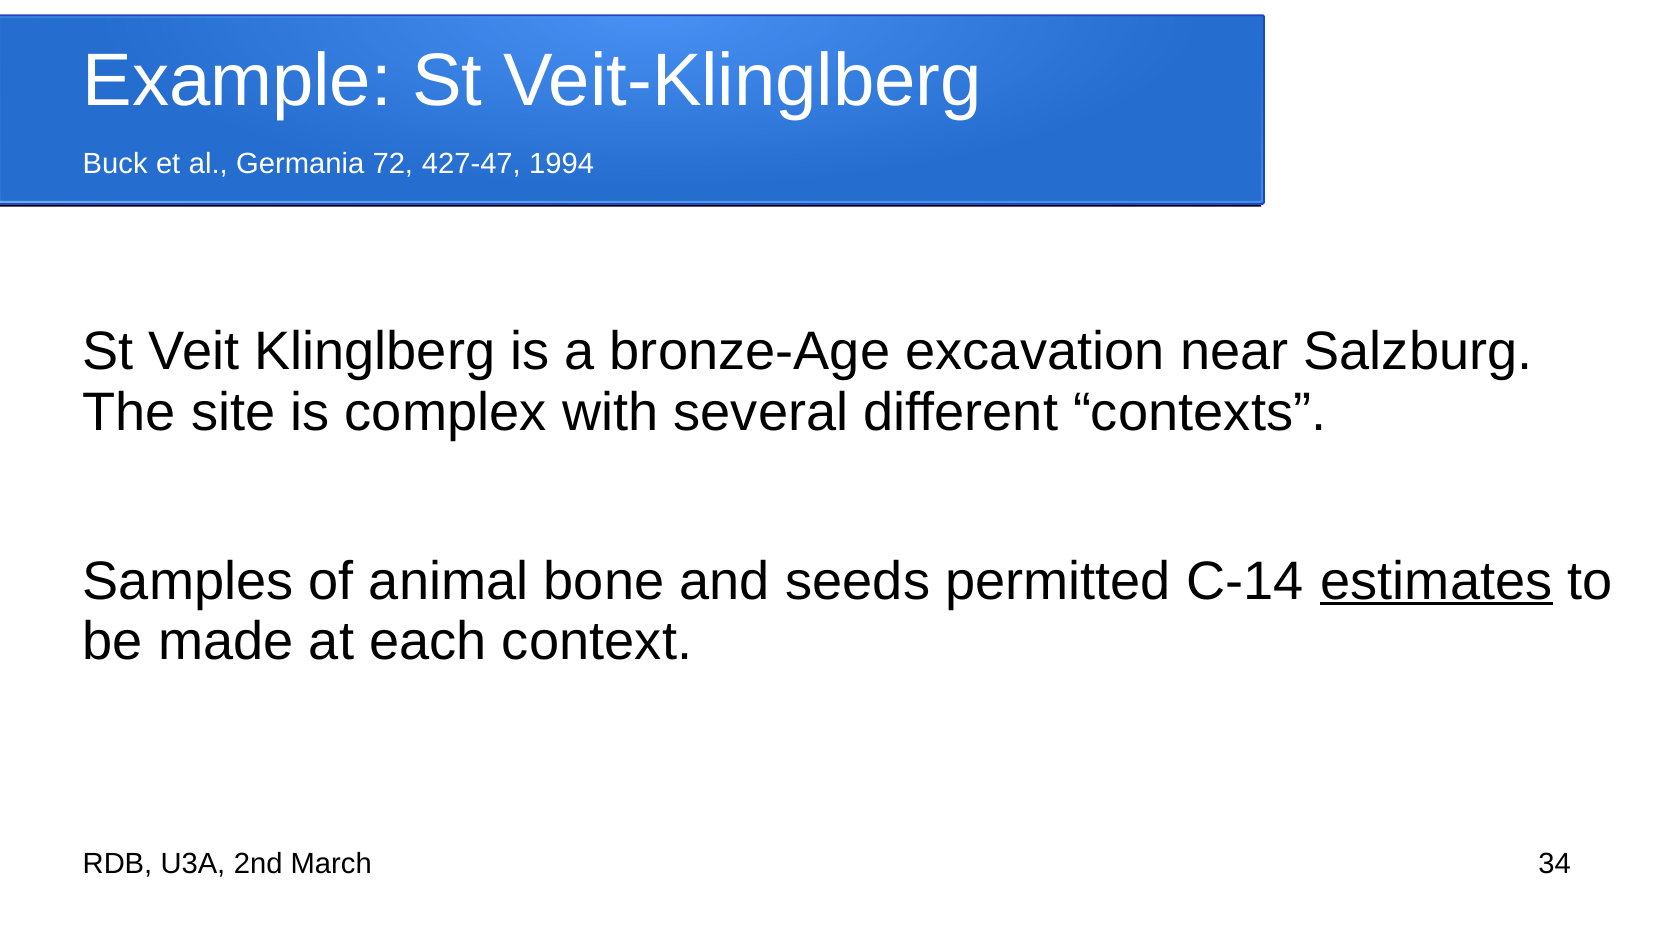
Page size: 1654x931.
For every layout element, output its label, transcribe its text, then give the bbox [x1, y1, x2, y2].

title Example: St Veit-Klinglberg Buck et al., Germania 72, 427-47, 1994 [82, 35, 1235, 189]
list St Veit Klinglberg is a bronze-Age excavation near Salzburg. The site is complex with several different “contexts”. Samples of animal bone and seeds permitted C-14 estimates to be made at each context. [82, 236, 1619, 776]
